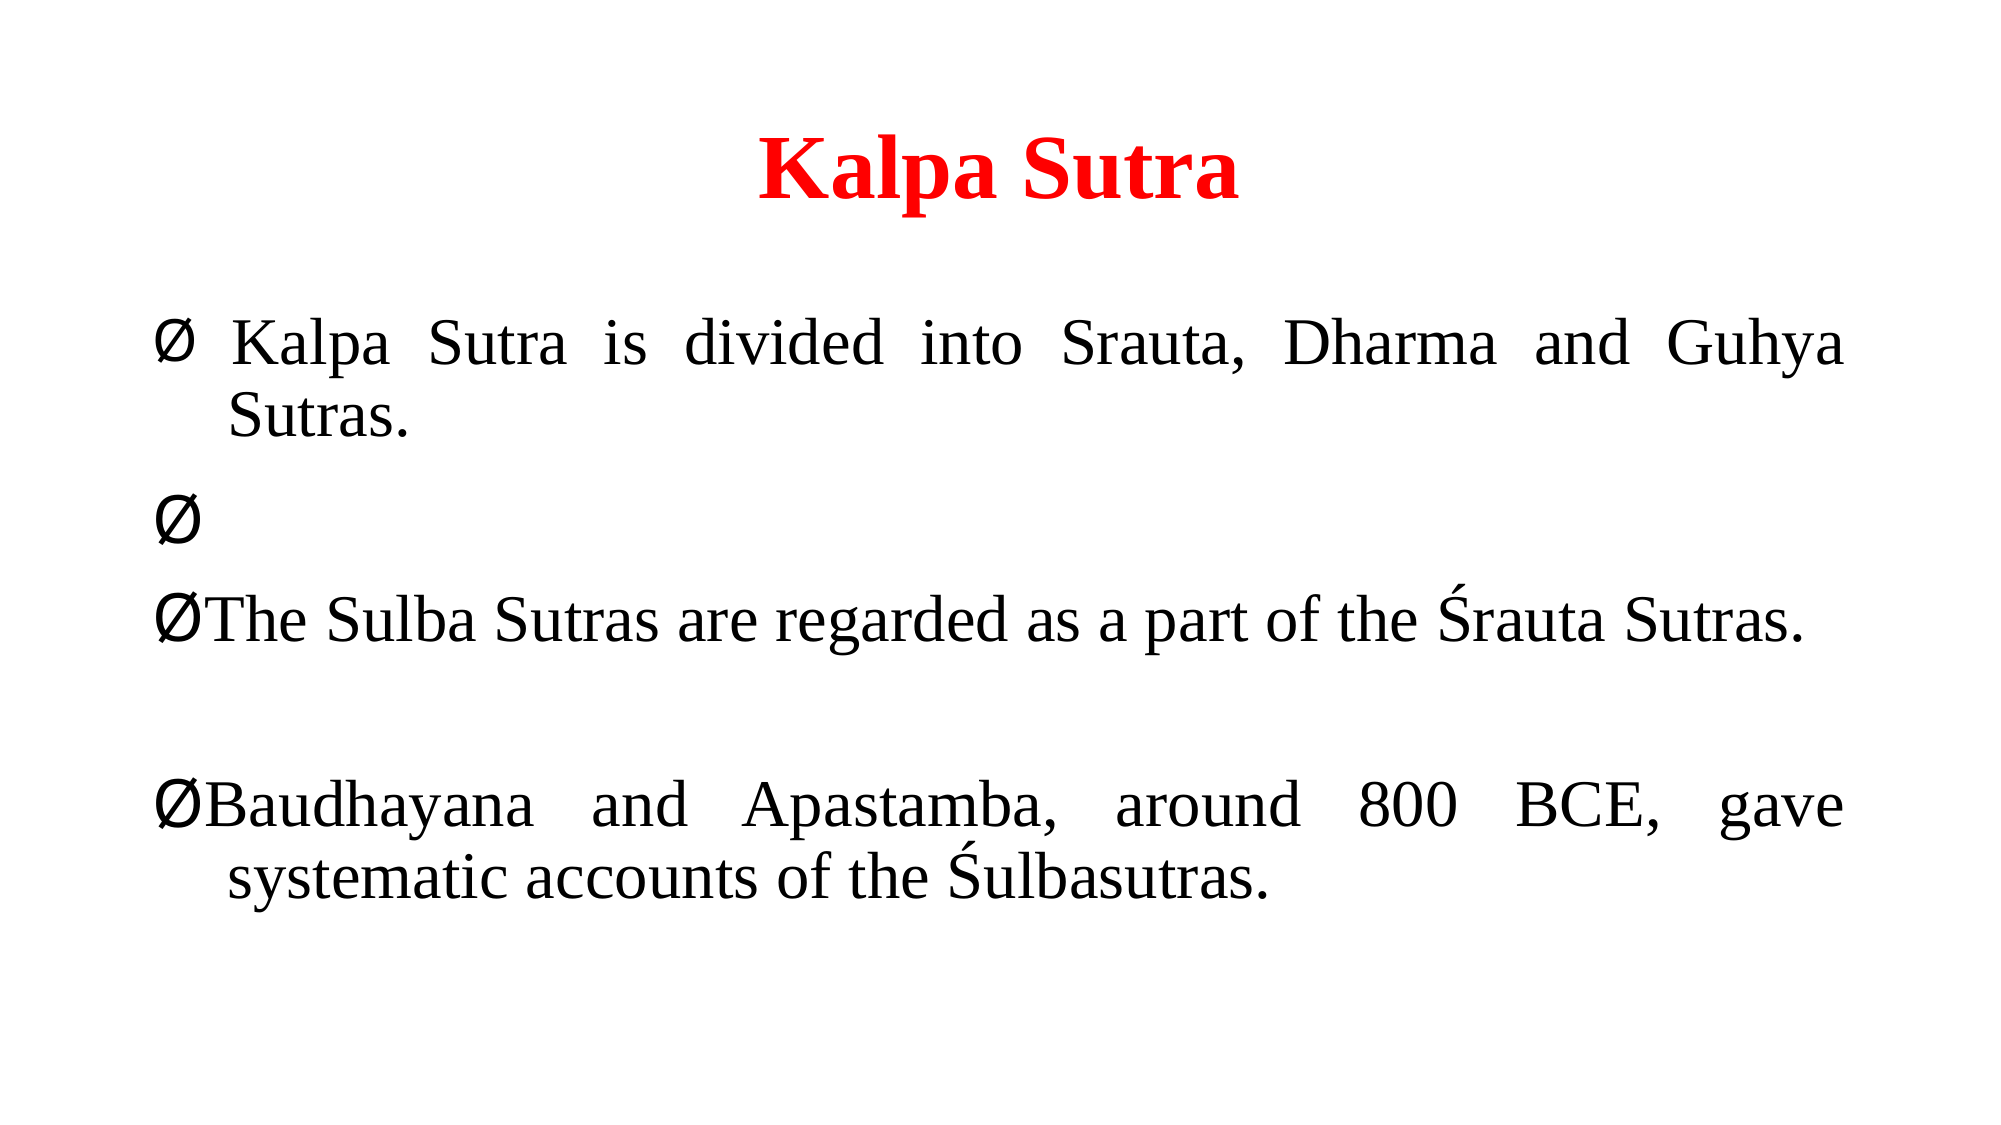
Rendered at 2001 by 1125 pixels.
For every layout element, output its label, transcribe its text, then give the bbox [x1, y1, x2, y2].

title Kalpa Sutra [137, 59, 1863, 278]
list Kalpa Sutra is divided into Srauta, Dharma and Guhya Sutras. The Sulba Sutras are regarded as a part of the Śrauta Sutras. Baudhayana and Apastamba, around 800 BCE, gave systematic accounts of the Śulbasutras. [137, 299, 1863, 1014]
